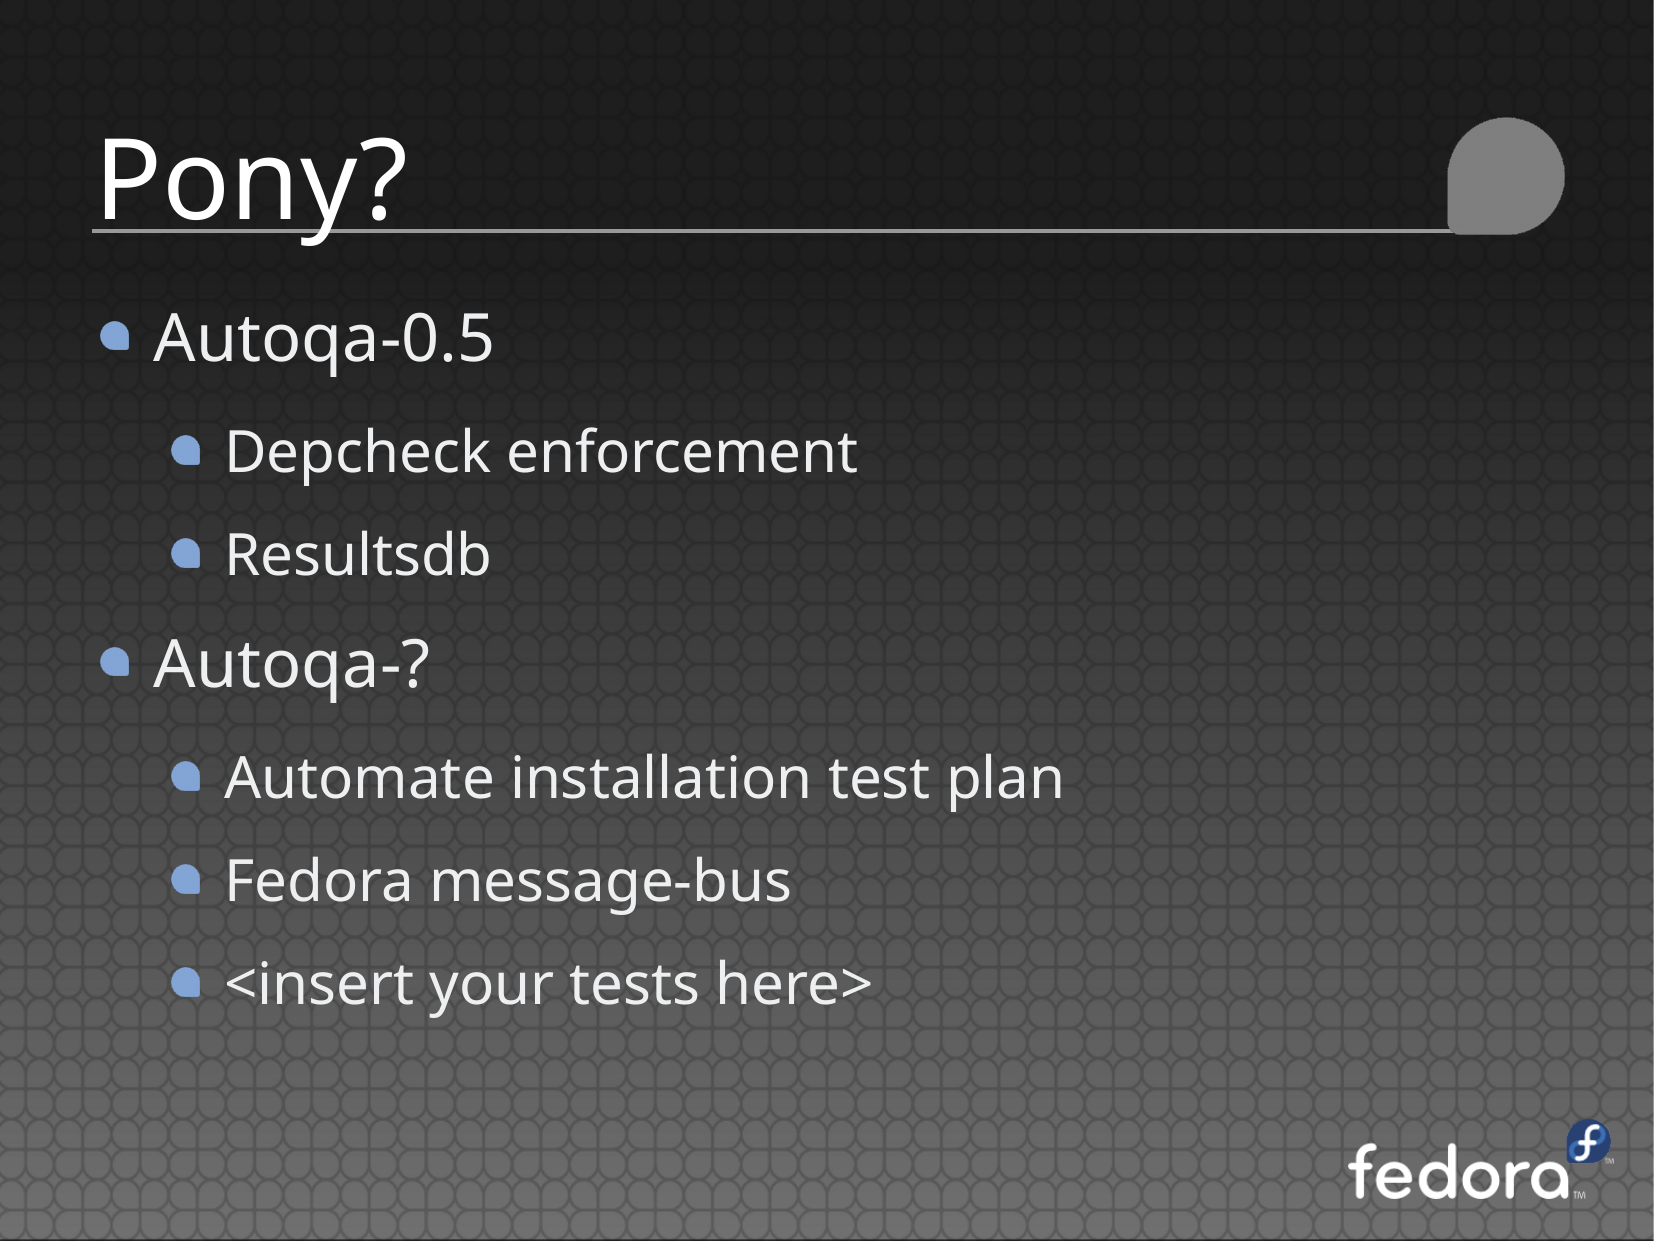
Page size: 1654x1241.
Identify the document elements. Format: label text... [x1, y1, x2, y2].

title Pony? [94, 100, 1426, 251]
picture [0, 0, 1654, 1241]
list Autoqa-0.5 Depcheck enforcement Resultsdb Autoqa-? Automate installation test plan Fedora message-bus <insert your tests here> [82, 290, 1571, 1094]
